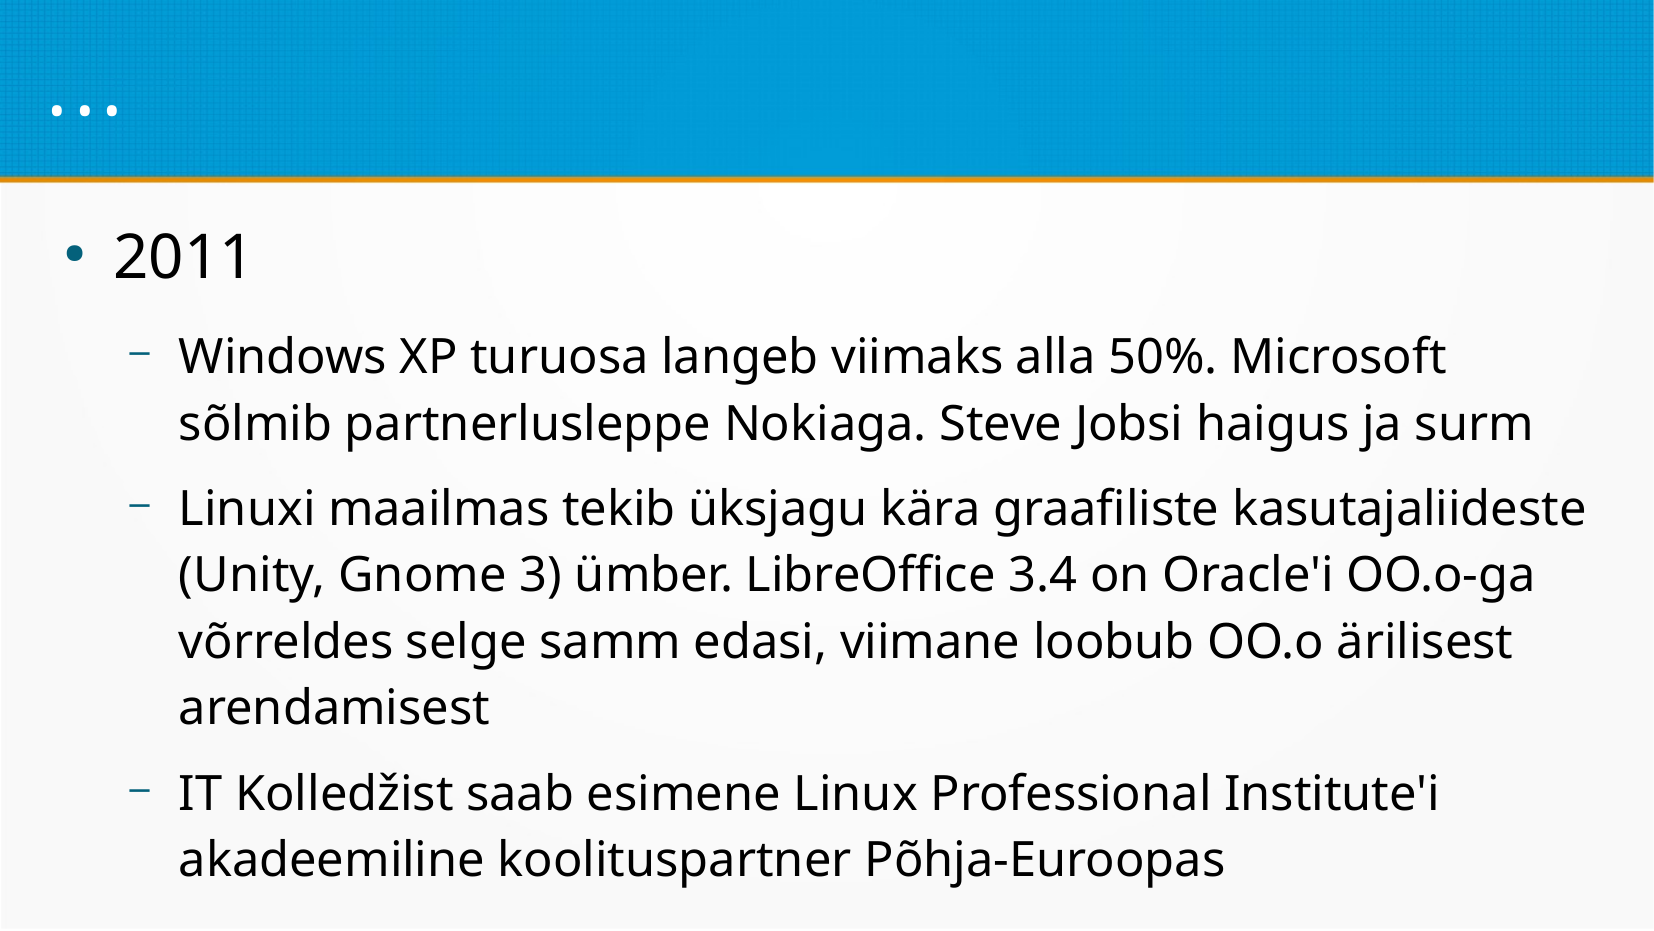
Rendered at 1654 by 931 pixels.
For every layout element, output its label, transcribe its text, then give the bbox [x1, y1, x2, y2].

list 2011 Windows XP turuosa langeb viimaks alla 50%. Microsoft sõlmib partnerlusleppe Nokiaga. Steve Jobsi haigus ja surm Linuxi maailmas tekib üksjagu kära graafiliste kasutajaliideste (Unity, Gnome 3) ümber. LibreOffice 3.4 on Oracle'i OO.o-ga võrreldes selge samm edasi, viimane loobub OO.o ärilisest arendamisest IT Kolledžist saab esimene Linux Professional Institute'i akadeemiline koolituspartner Põhja-Euroopas [47, 212, 1607, 902]
picture [0, 175, 1654, 931]
title ... [43, 0, 1619, 149]
